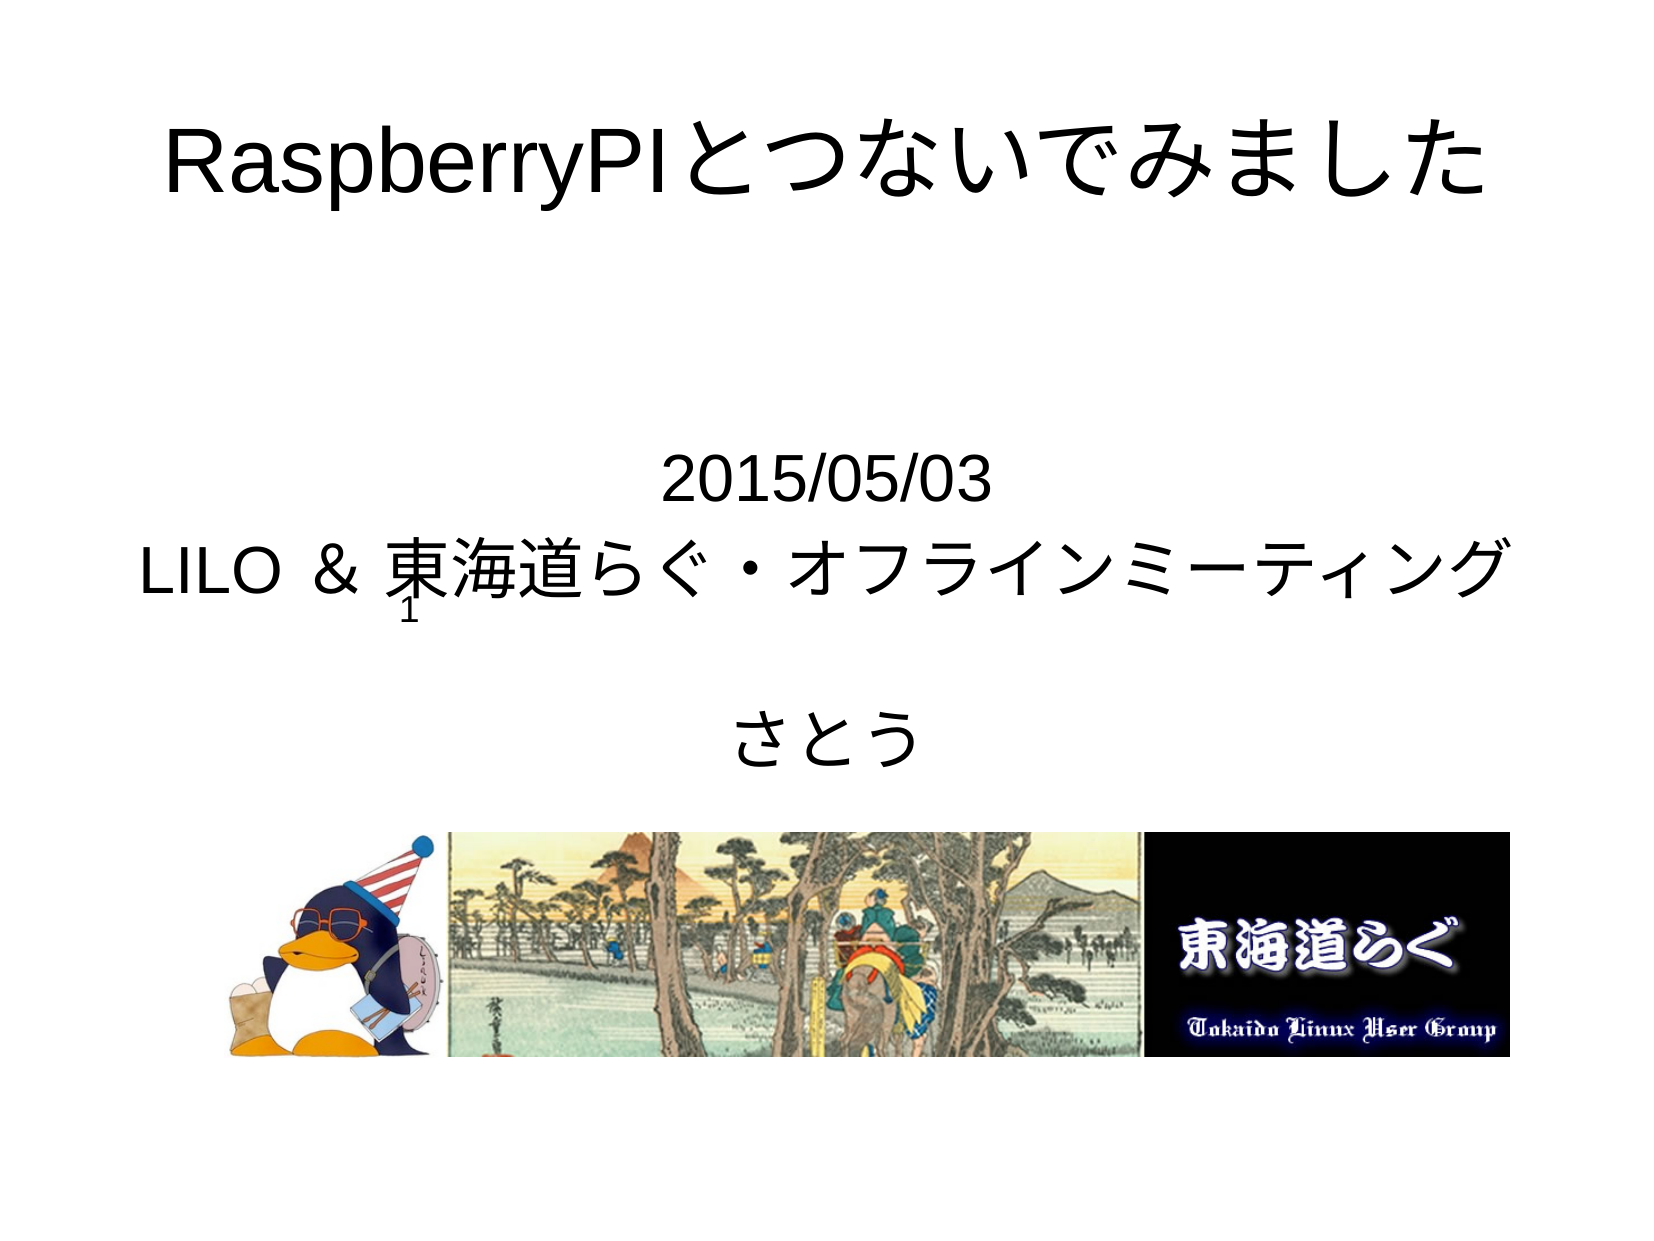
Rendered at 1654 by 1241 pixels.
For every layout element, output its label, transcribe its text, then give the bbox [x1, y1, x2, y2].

title RaspberryPIとつないでみました [82, 49, 1571, 257]
text_box <番号> [384, 581, 903, 647]
subtitle 2015/05/03 LILO ＆ 東海道らぐ・オフラインミーティング さとう [82, 290, 1571, 1010]
picture [224, 832, 1510, 1058]
